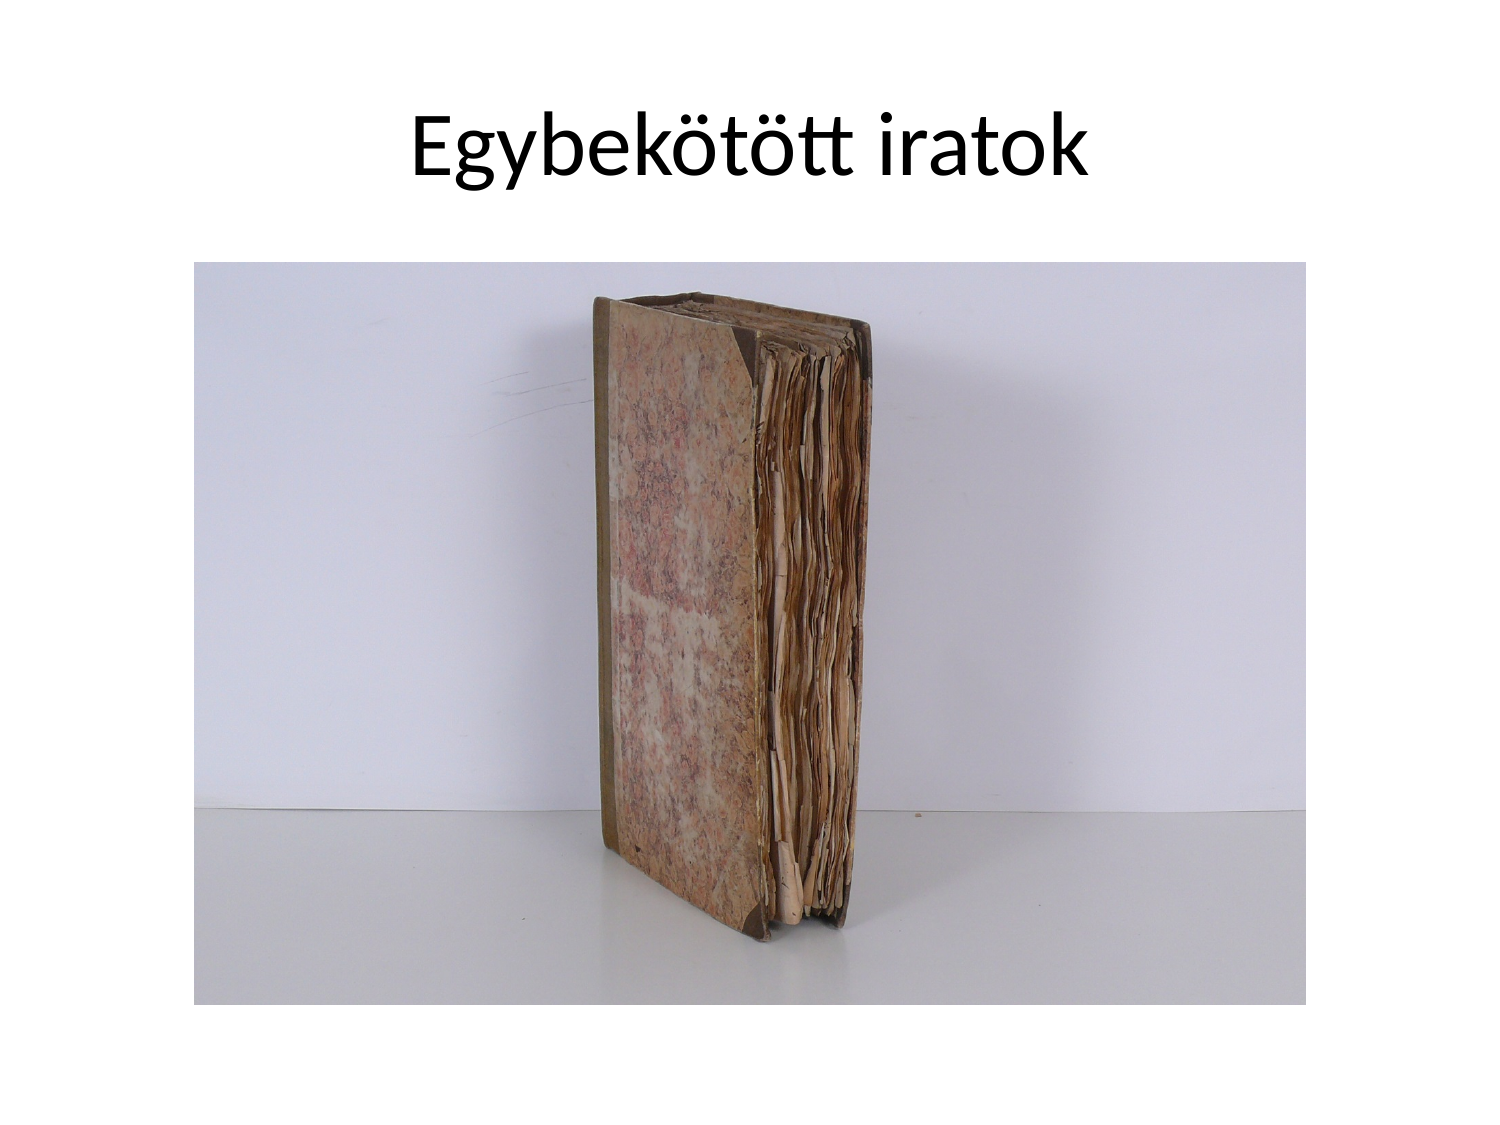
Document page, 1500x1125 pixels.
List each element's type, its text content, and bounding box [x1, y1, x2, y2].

title Egybekötött iratok [75, 45, 1426, 233]
picture [194, 262, 1306, 1005]
